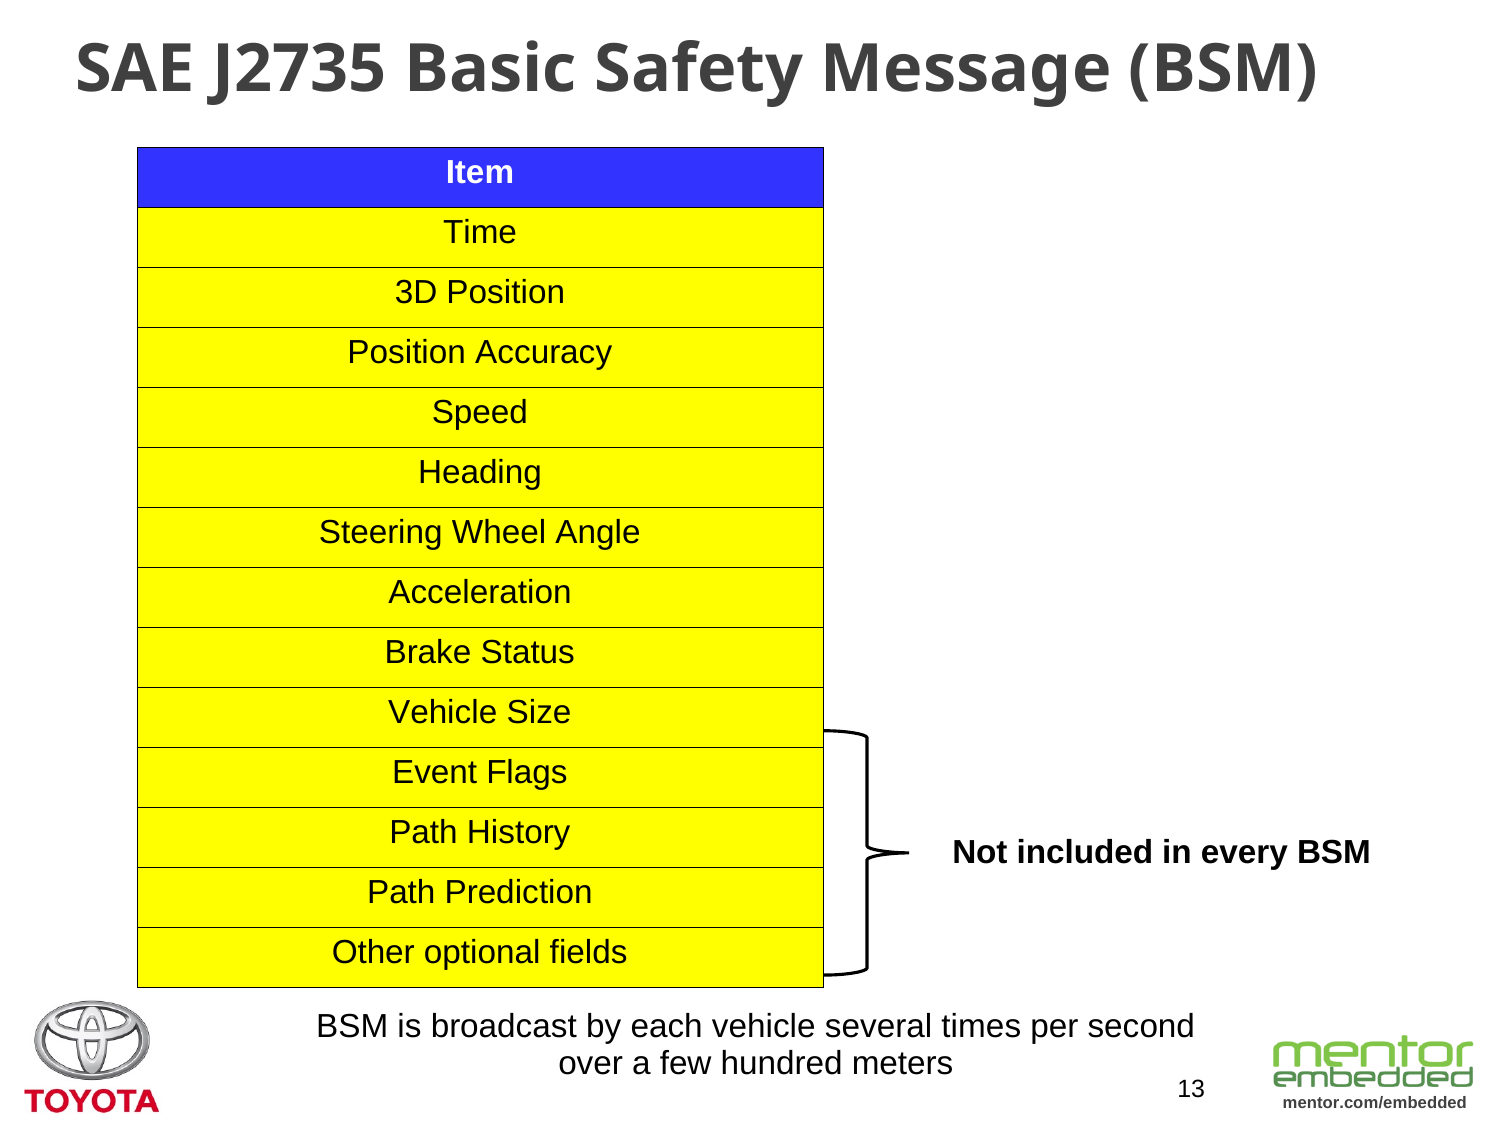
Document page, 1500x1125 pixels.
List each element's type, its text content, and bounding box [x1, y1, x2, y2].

picture [1268, 1030, 1476, 1092]
text_box SAE J2735 Basic Safety Message (BSM) [0, 0, 1500, 113]
table_cell 3D Position [138, 268, 823, 327]
table_cell Time [138, 208, 823, 267]
table_header Item [138, 148, 823, 207]
table_cell Speed [138, 388, 823, 447]
table_cell Brake Status [138, 628, 823, 687]
table_cell Other optional fields [138, 928, 823, 987]
table_cell Path Prediction [138, 868, 823, 927]
table_cell Path History [138, 808, 823, 867]
table_cell Vehicle Size [138, 688, 823, 747]
table_cell Event Flags [138, 748, 823, 807]
table_cell Steering Wheel Angle [138, 508, 823, 567]
text_box BSM is broadcast by each vehicle several times per second over a few hundred meters [287, 999, 1225, 1090]
picture [24, 998, 163, 1114]
text_box Not included in every BSM [937, 826, 1405, 879]
table_cell Heading [138, 448, 823, 507]
table_cell Position Accuracy [138, 328, 823, 387]
table_cell Acceleration [138, 568, 823, 627]
